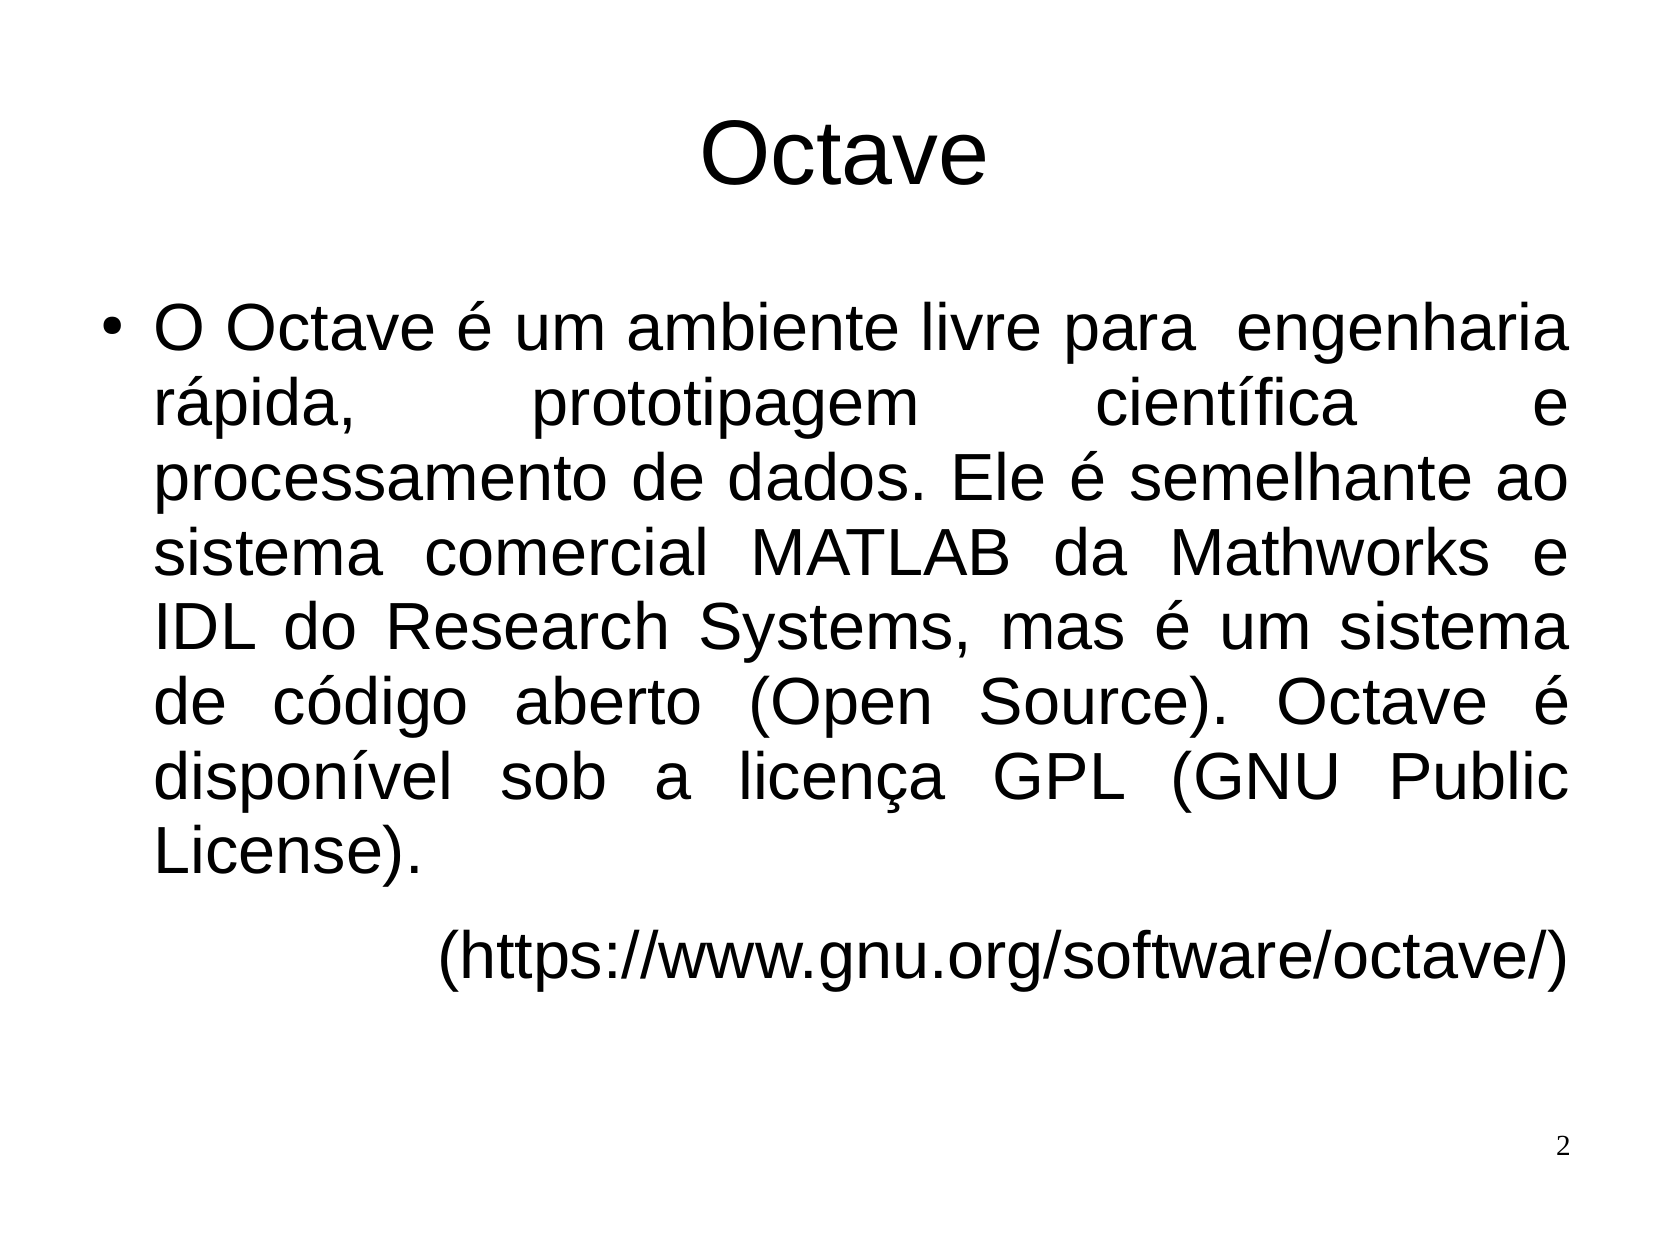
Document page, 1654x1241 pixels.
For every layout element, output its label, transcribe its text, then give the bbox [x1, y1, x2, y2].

title Octave [82, 49, 1571, 257]
list O Octave é um ambiente livre para engenharia rápida, prototipagem científica e processamento de dados. Ele é semelhante ao sistema comercial MATLAB da Mathworks e IDL do Research Systems, mas é um sistema de código aberto (Open Source). Octave é disponível sob a licença GPL (GNU Public License). (https://www.gnu.org/software/octave/) [82, 290, 1571, 1010]
